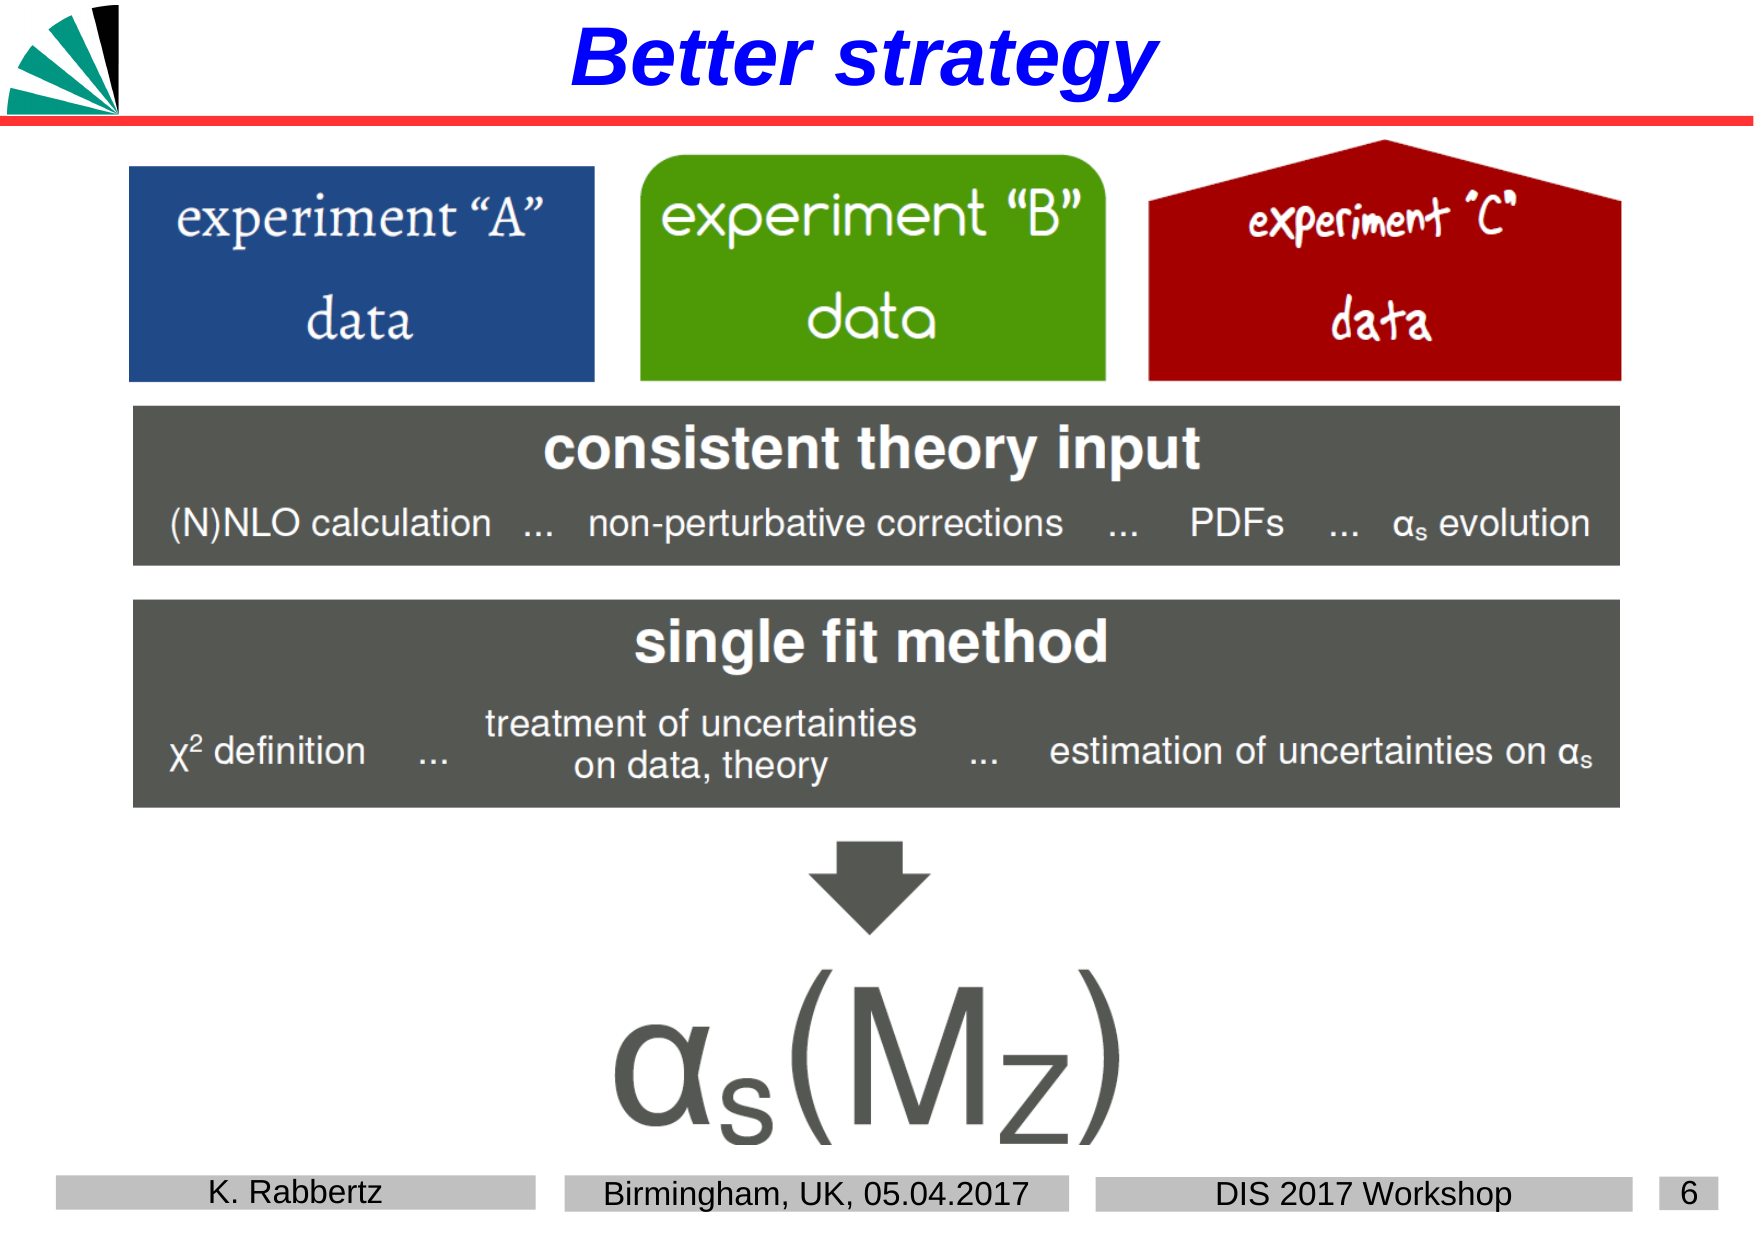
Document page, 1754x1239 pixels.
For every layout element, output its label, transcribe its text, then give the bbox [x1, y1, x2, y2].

title Better strategy [123, 0, 1606, 114]
picture [129, 139, 1624, 1145]
picture [7, 5, 119, 116]
